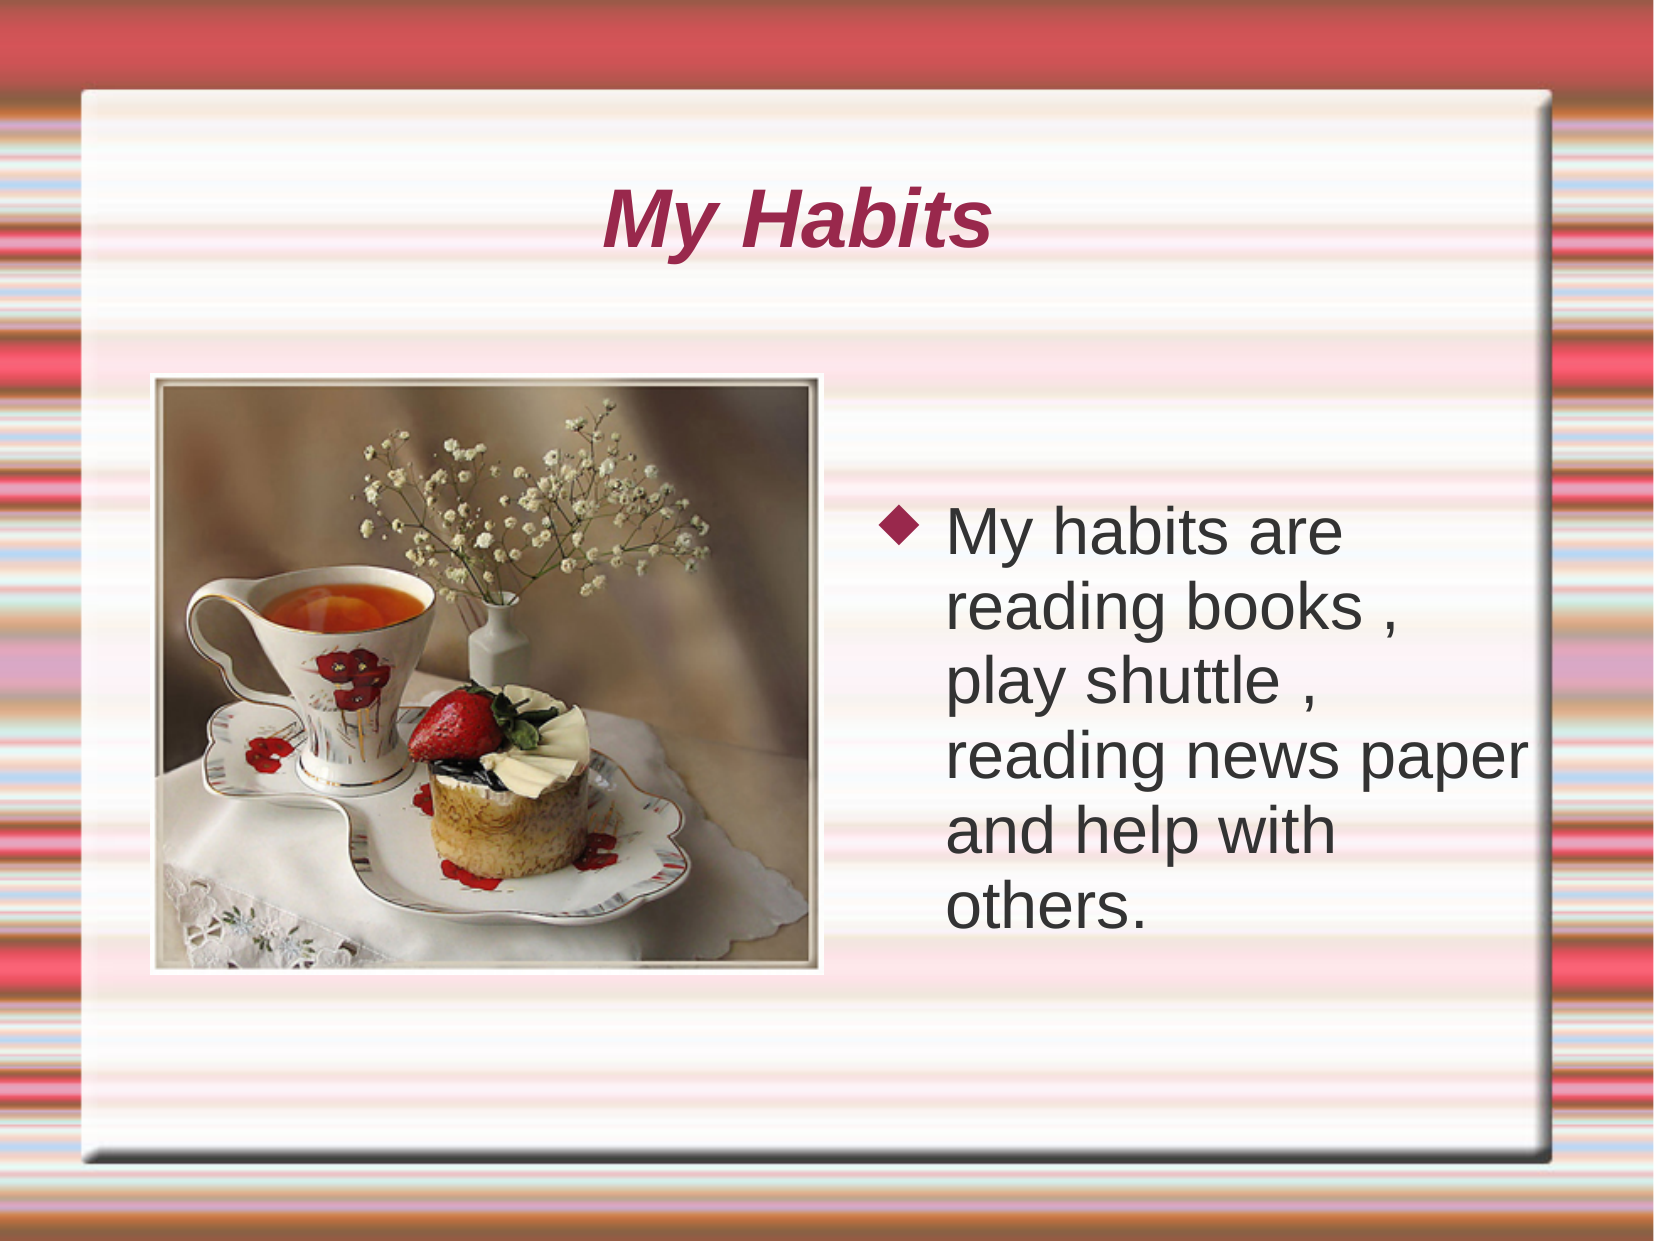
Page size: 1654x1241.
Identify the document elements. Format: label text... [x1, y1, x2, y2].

list My habits are reading books , play shuttle , reading news paper and help with others. [862, 493, 1537, 1241]
picture [0, 0, 1654, 1241]
title My Habits [121, 114, 1534, 322]
